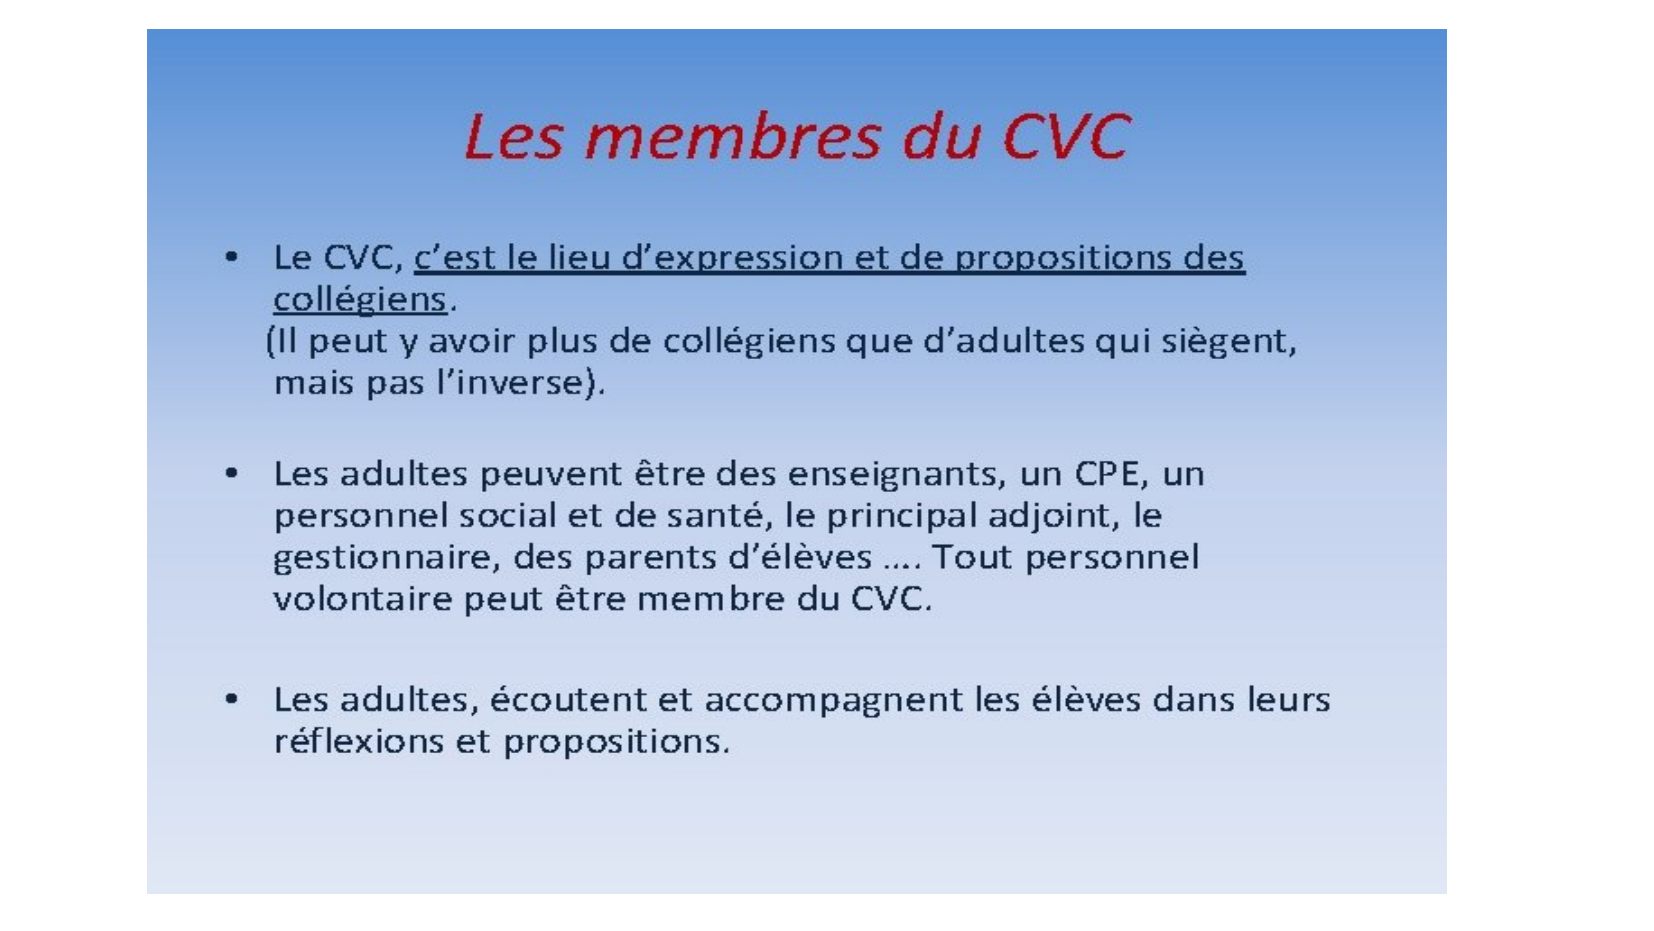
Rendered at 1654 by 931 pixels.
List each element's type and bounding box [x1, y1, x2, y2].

picture [147, 29, 1447, 894]
